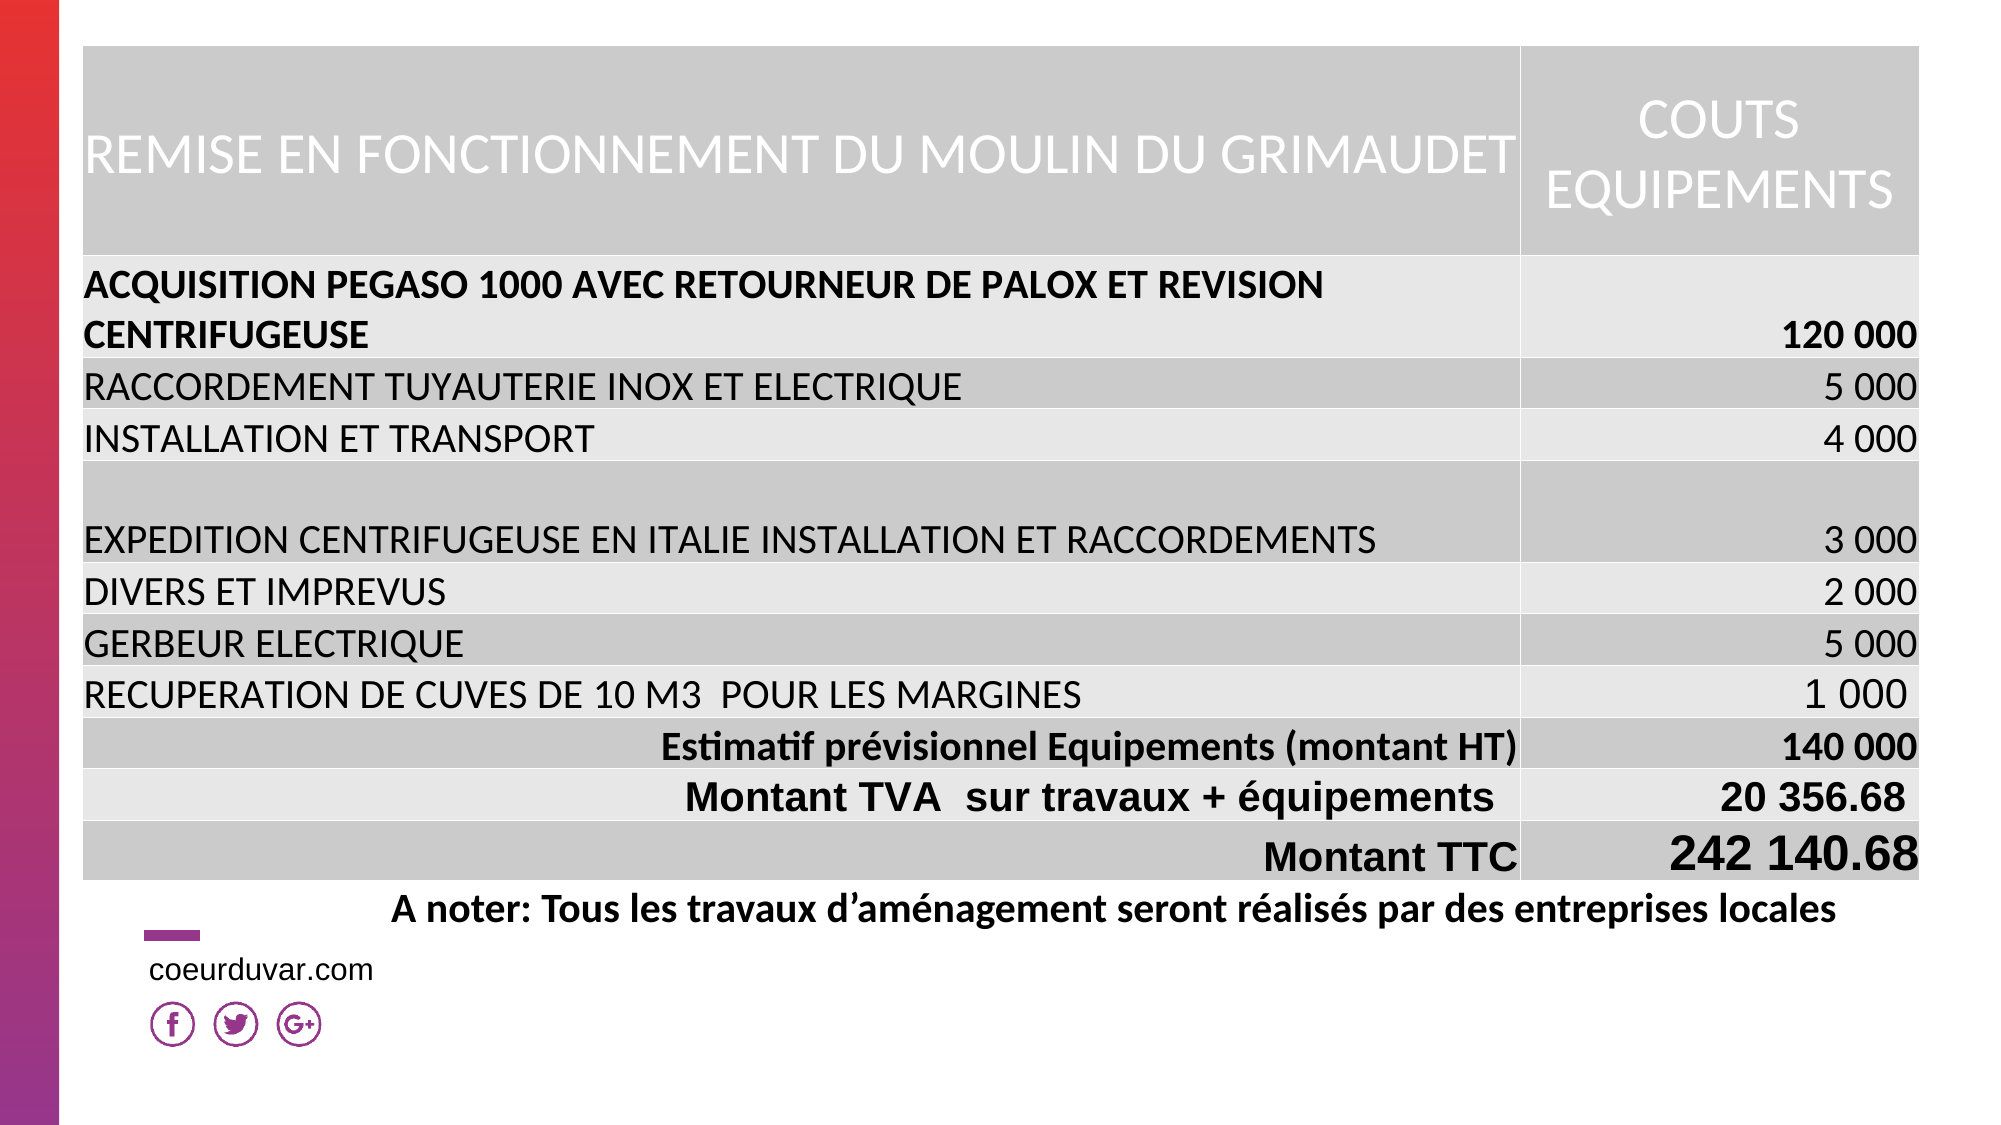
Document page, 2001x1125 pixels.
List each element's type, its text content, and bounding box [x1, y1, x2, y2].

table_header COUTS EQUIPEMENTS [1521, 46, 1919, 255]
table_cell Montant TVA sur travaux + équipements [83, 769, 1520, 820]
table_cell Montant TTC [83, 821, 1520, 880]
table_cell EXPEDITION CENTRIFUGEUSE EN ITALIE INSTALLATION ET RACCORDEMENTS [83, 461, 1520, 562]
table_cell 140 000 [1521, 718, 1919, 768]
table_cell 1 000 [1521, 666, 1919, 717]
list A noter: Tous les travaux d’aménagement seront réalisés par des entreprises locales [391, 886, 1874, 1047]
table_cell RACCORDEMENT TUYAUTERIE INOX ET ELECTRIQUE [83, 358, 1520, 408]
table_cell Estimatif prévisionnel Equipements (montant HT) [83, 718, 1520, 768]
table_cell RECUPERATION DE CUVES DE 10 M3 POUR LES MARGINES [83, 666, 1520, 717]
table_cell 5 000 [1521, 614, 1919, 665]
table_cell 242 140.68 [1521, 821, 1919, 880]
table_cell 3 000 [1521, 461, 1919, 562]
picture [148, 999, 323, 1048]
table_cell 5 000 [1521, 358, 1919, 408]
table_cell 4 000 [1521, 409, 1919, 460]
table_cell GERBEUR ELECTRIQUE [83, 614, 1520, 665]
table_cell 20 356.68 [1521, 769, 1919, 820]
table_cell DIVERS ET IMPREVUS [83, 563, 1520, 613]
table_cell ACQUISITION PEGASO 1000 AVEC RETOURNEUR DE PALOX ET REVISION CENTRIFUGEUSE [83, 256, 1520, 357]
table_cell 120 000 [1521, 256, 1919, 357]
table_cell 2 000 [1521, 563, 1919, 613]
table_cell INSTALLATION ET TRANSPORT [83, 409, 1520, 460]
table_header REMISE EN FONCTIONNEMENT DU MOULIN DU GRIMAUDET [83, 46, 1520, 255]
